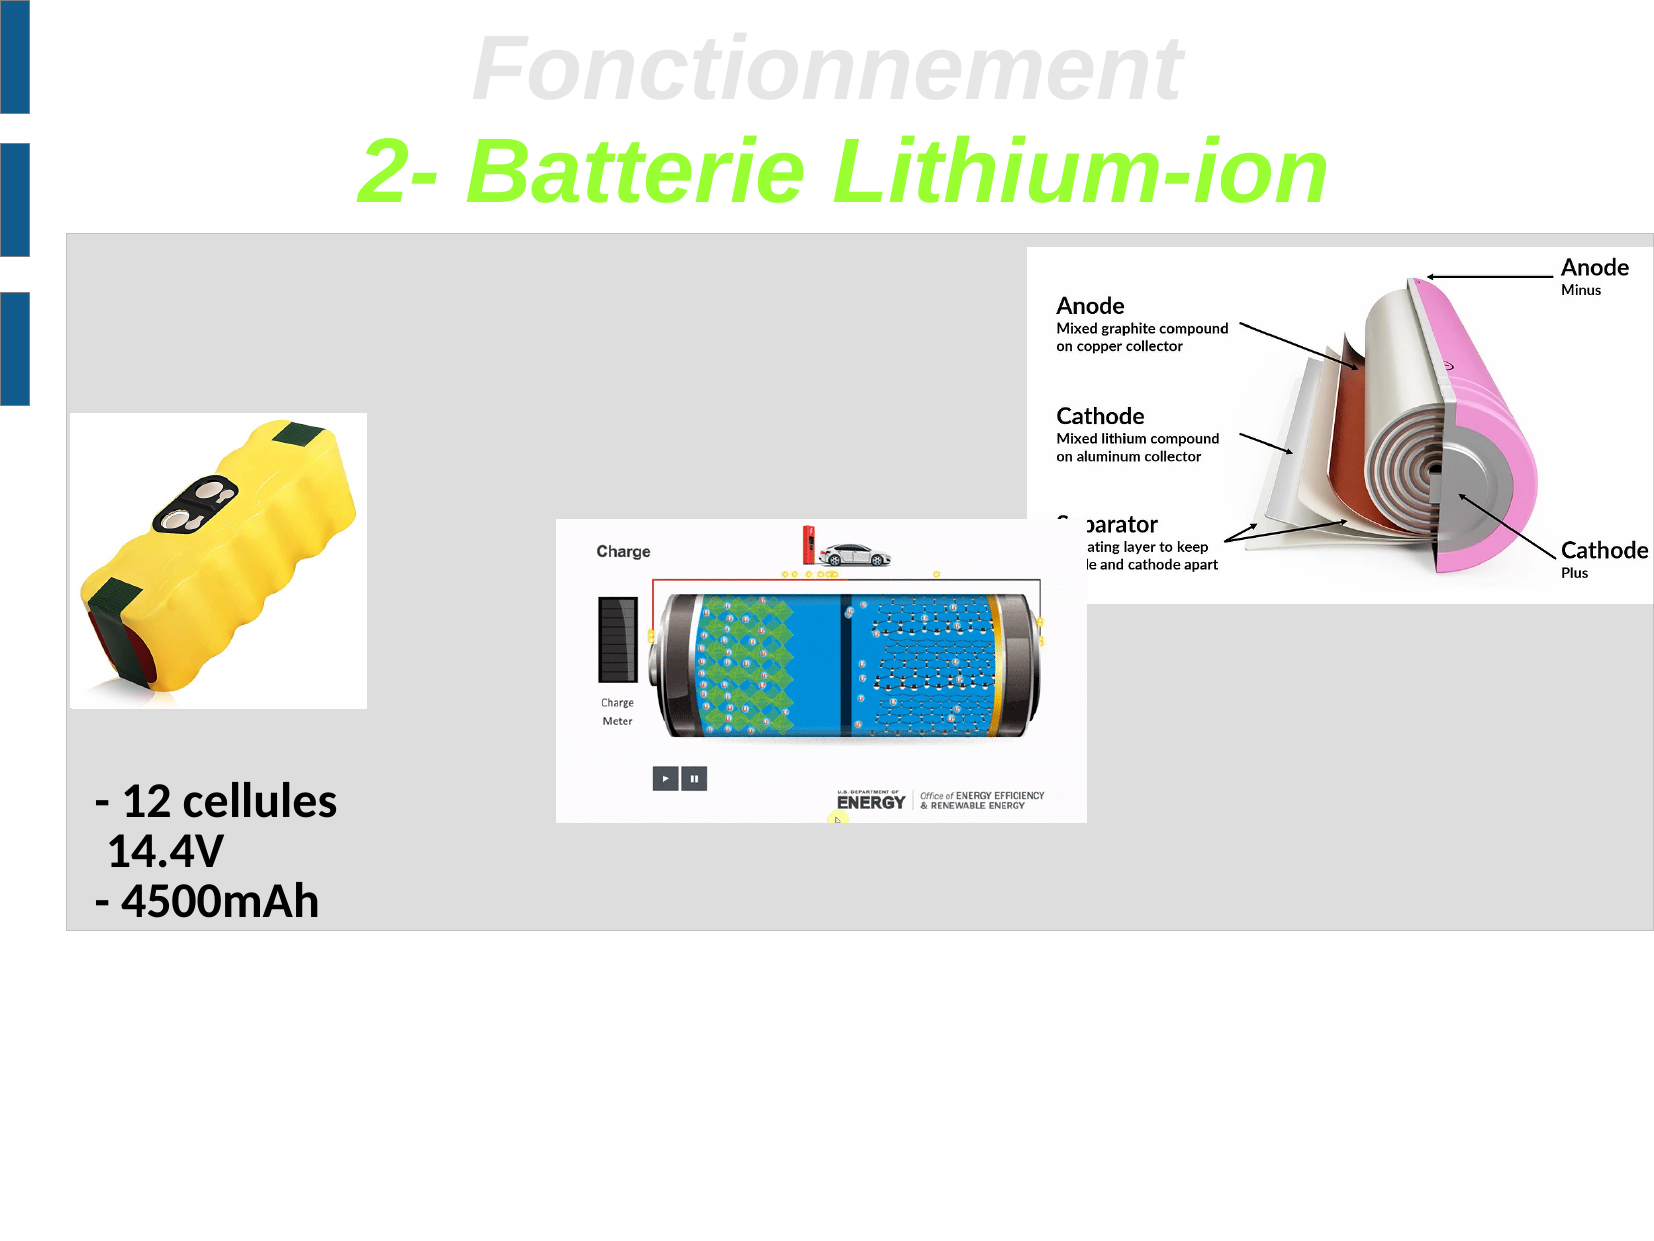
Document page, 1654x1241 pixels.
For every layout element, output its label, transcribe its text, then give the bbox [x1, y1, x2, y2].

text_box - 12 cellules 14.4V - 4500mAh [94, 779, 1486, 1004]
picture [70, 413, 367, 709]
title Fonctionnement 2- Batterie Lithium-ion [121, 16, 1534, 222]
picture [556, 247, 1654, 823]
